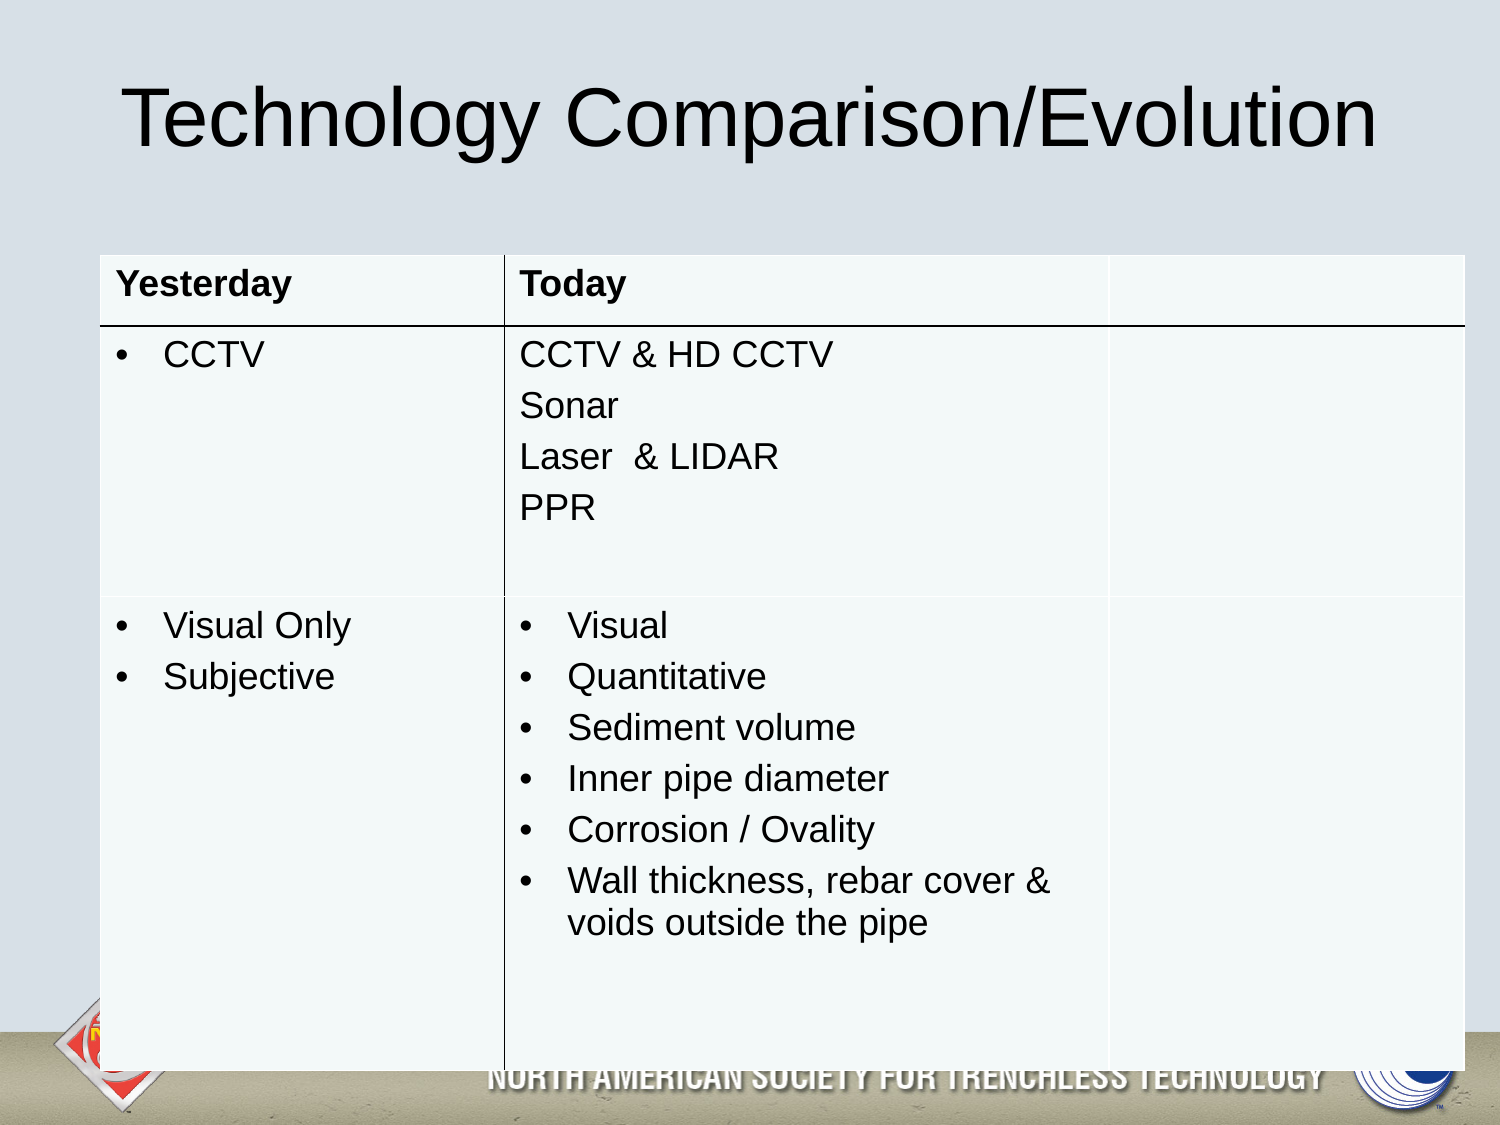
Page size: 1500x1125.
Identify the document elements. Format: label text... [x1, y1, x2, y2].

table_cell Visual Quantitative Sediment volume Inner pipe diameter Corrosion / Ovality Wall thickness, rebar cover & voids outside the pipe [505, 597, 1108, 1070]
table_cell Visual Only Subjective [101, 597, 504, 1070]
text_box Technology Comparison/Evolution [74, 19, 1425, 207]
table_header [1110, 256, 1463, 325]
table_cell [1110, 597, 1463, 1070]
table_header Yesterday [101, 256, 504, 325]
picture [0, 0, 1500, 1125]
table_cell CCTV & HD CCTV Sonar Laser & LIDAR PPR [505, 327, 1108, 596]
table_cell [1110, 327, 1463, 596]
table_header Today [505, 256, 1108, 325]
table_cell CCTV [101, 327, 504, 596]
